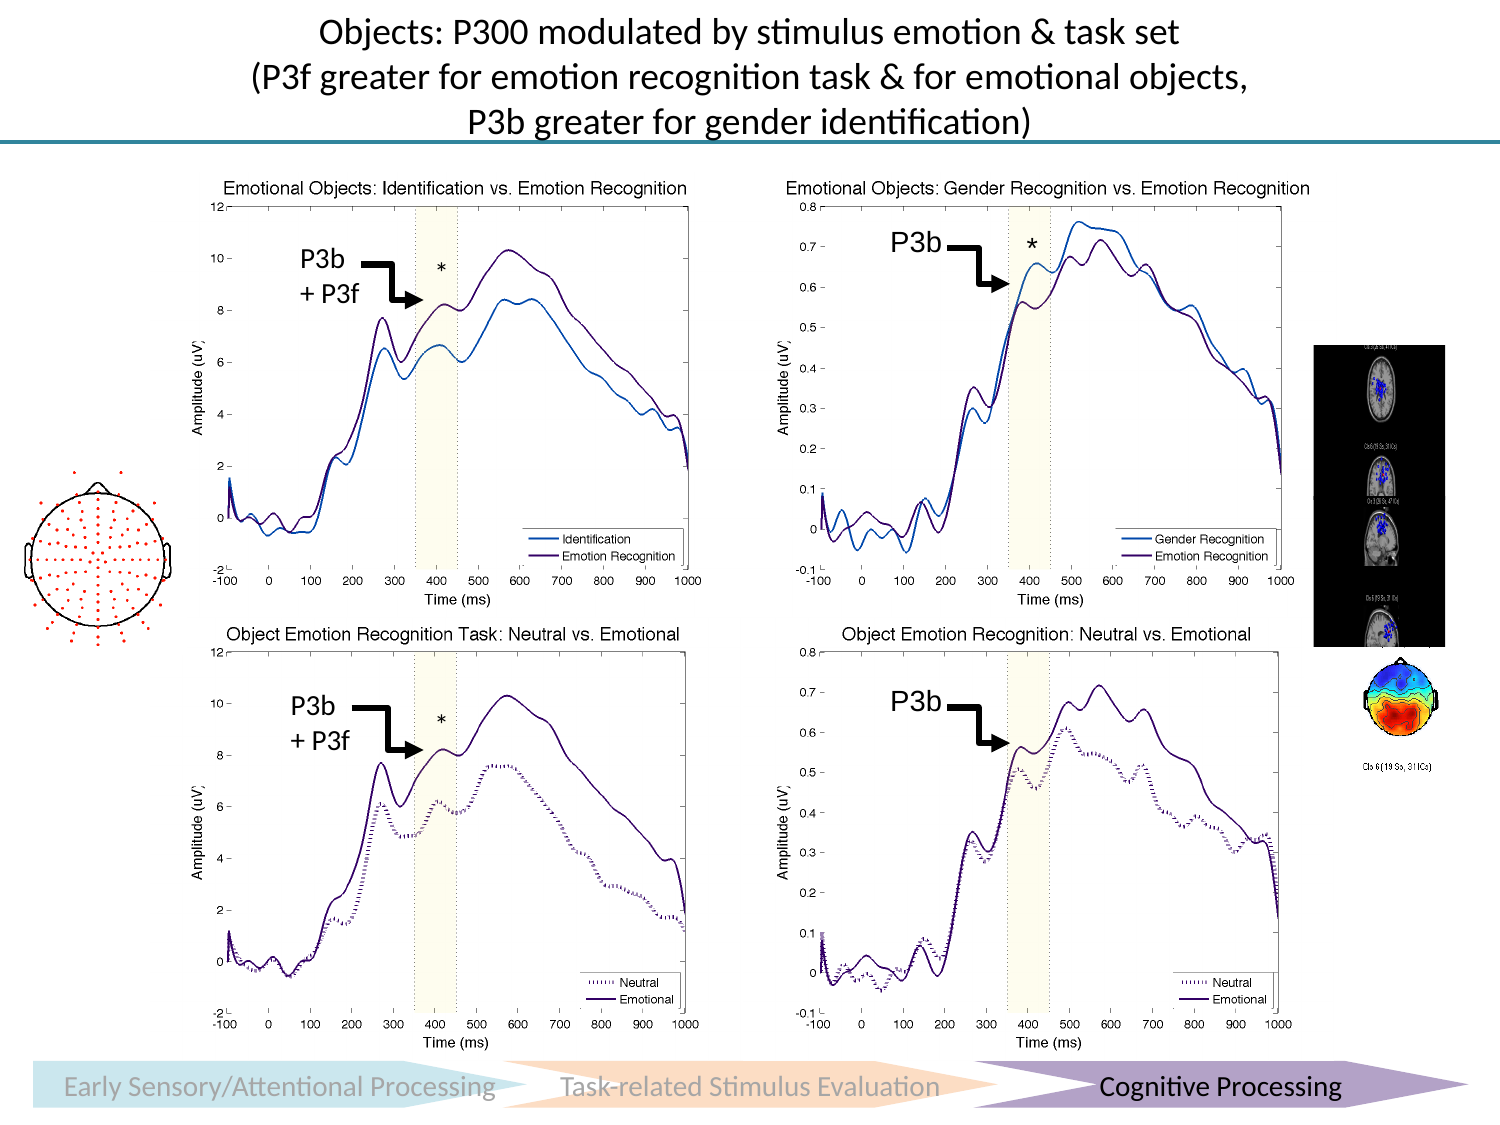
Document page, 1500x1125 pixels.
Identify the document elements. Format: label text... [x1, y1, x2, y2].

text_box P3b + P3f [275, 678, 366, 764]
text_box Task-related Stimulus Evaluation [502, 1060, 998, 1108]
text_box * [419, 698, 464, 749]
text_box * [419, 247, 464, 298]
title Objects: P300 modulated by stimulus emotion & task set (P3f greater for emotion recognition task & for emotional objects, P3b greater for gender identification) [0, 0, 1500, 142]
text_box P3b [875, 675, 958, 726]
text_box Early Sensory/Attentional Processing [33, 1060, 527, 1108]
picture [0, 172, 1450, 1061]
text_box Cognitive Processing [973, 1060, 1469, 1108]
text_box P3b [875, 216, 958, 266]
text_box P3b + P3f [285, 232, 375, 318]
text_box * [1011, 222, 1054, 272]
